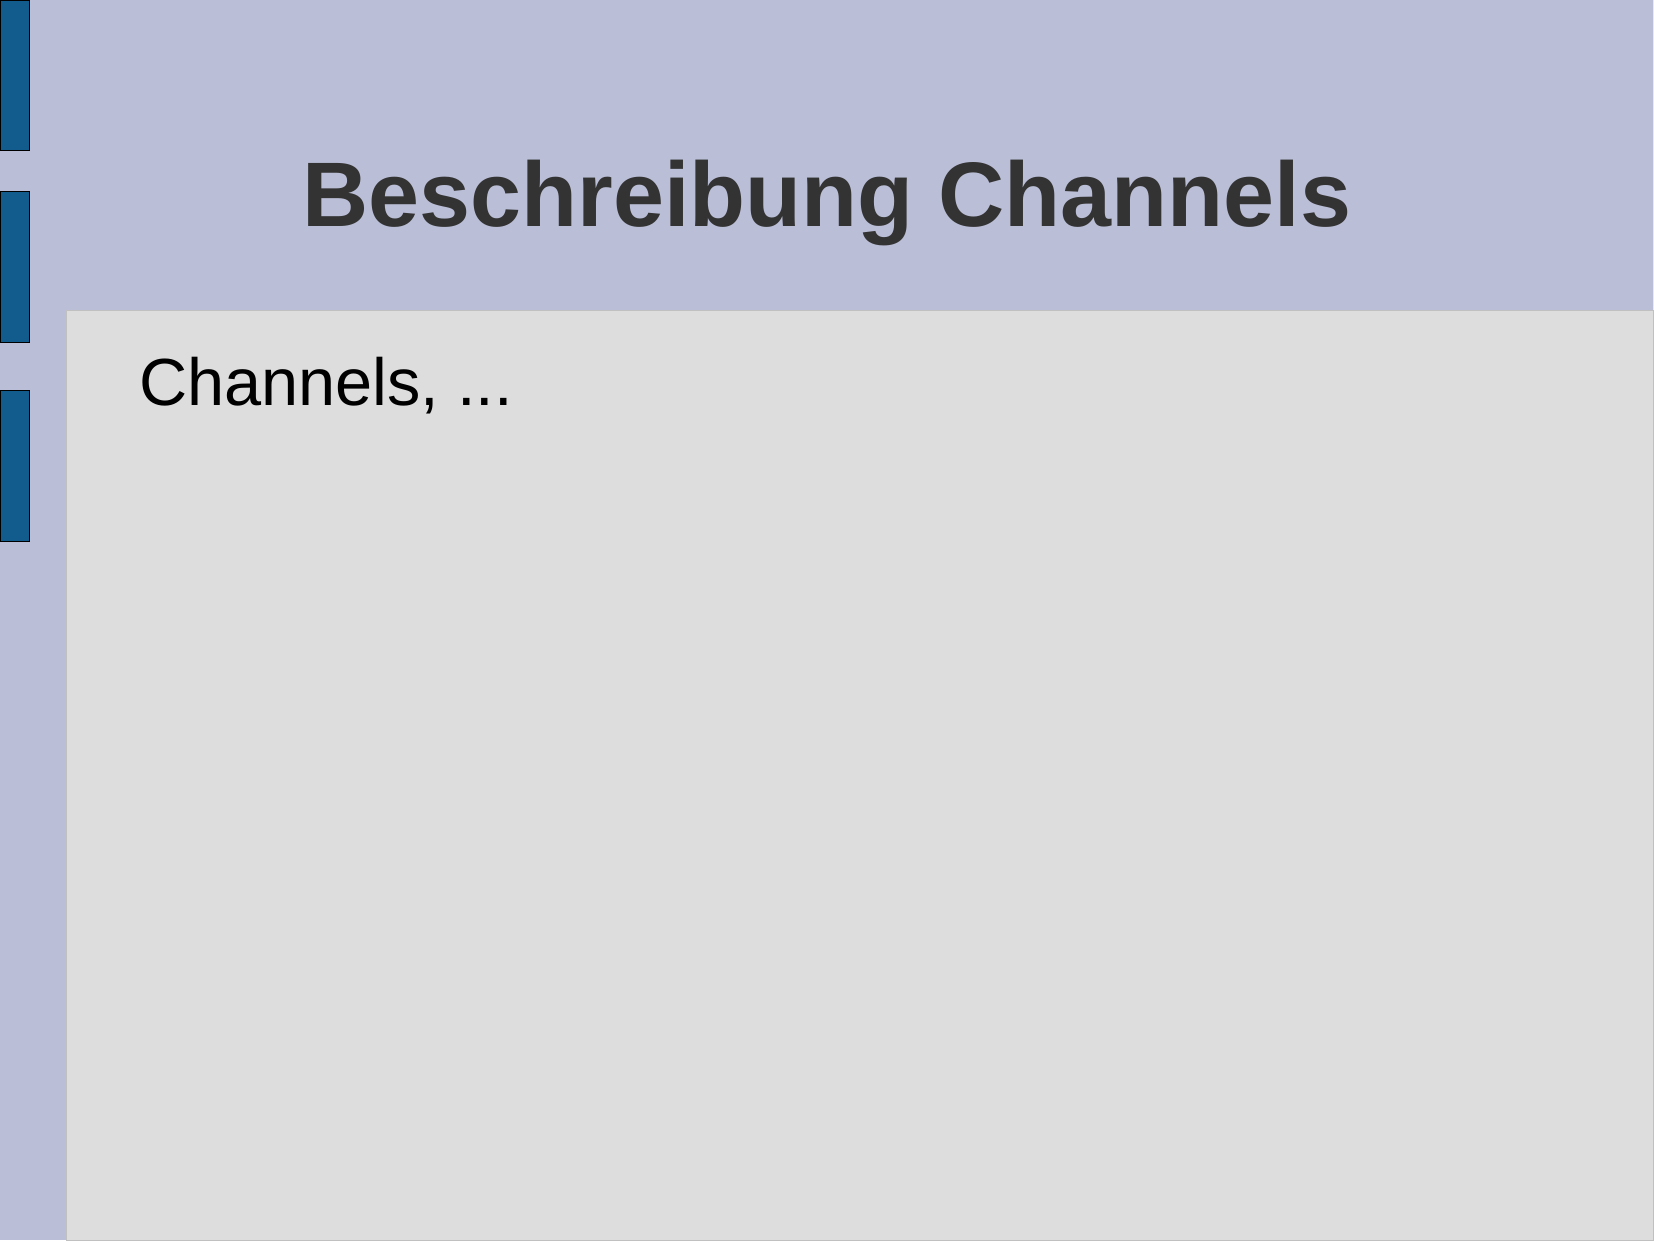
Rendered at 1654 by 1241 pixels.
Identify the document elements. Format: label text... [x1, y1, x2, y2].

title Beschreibung Channels [121, 98, 1534, 291]
list Channels, ... [121, 344, 1534, 1112]
